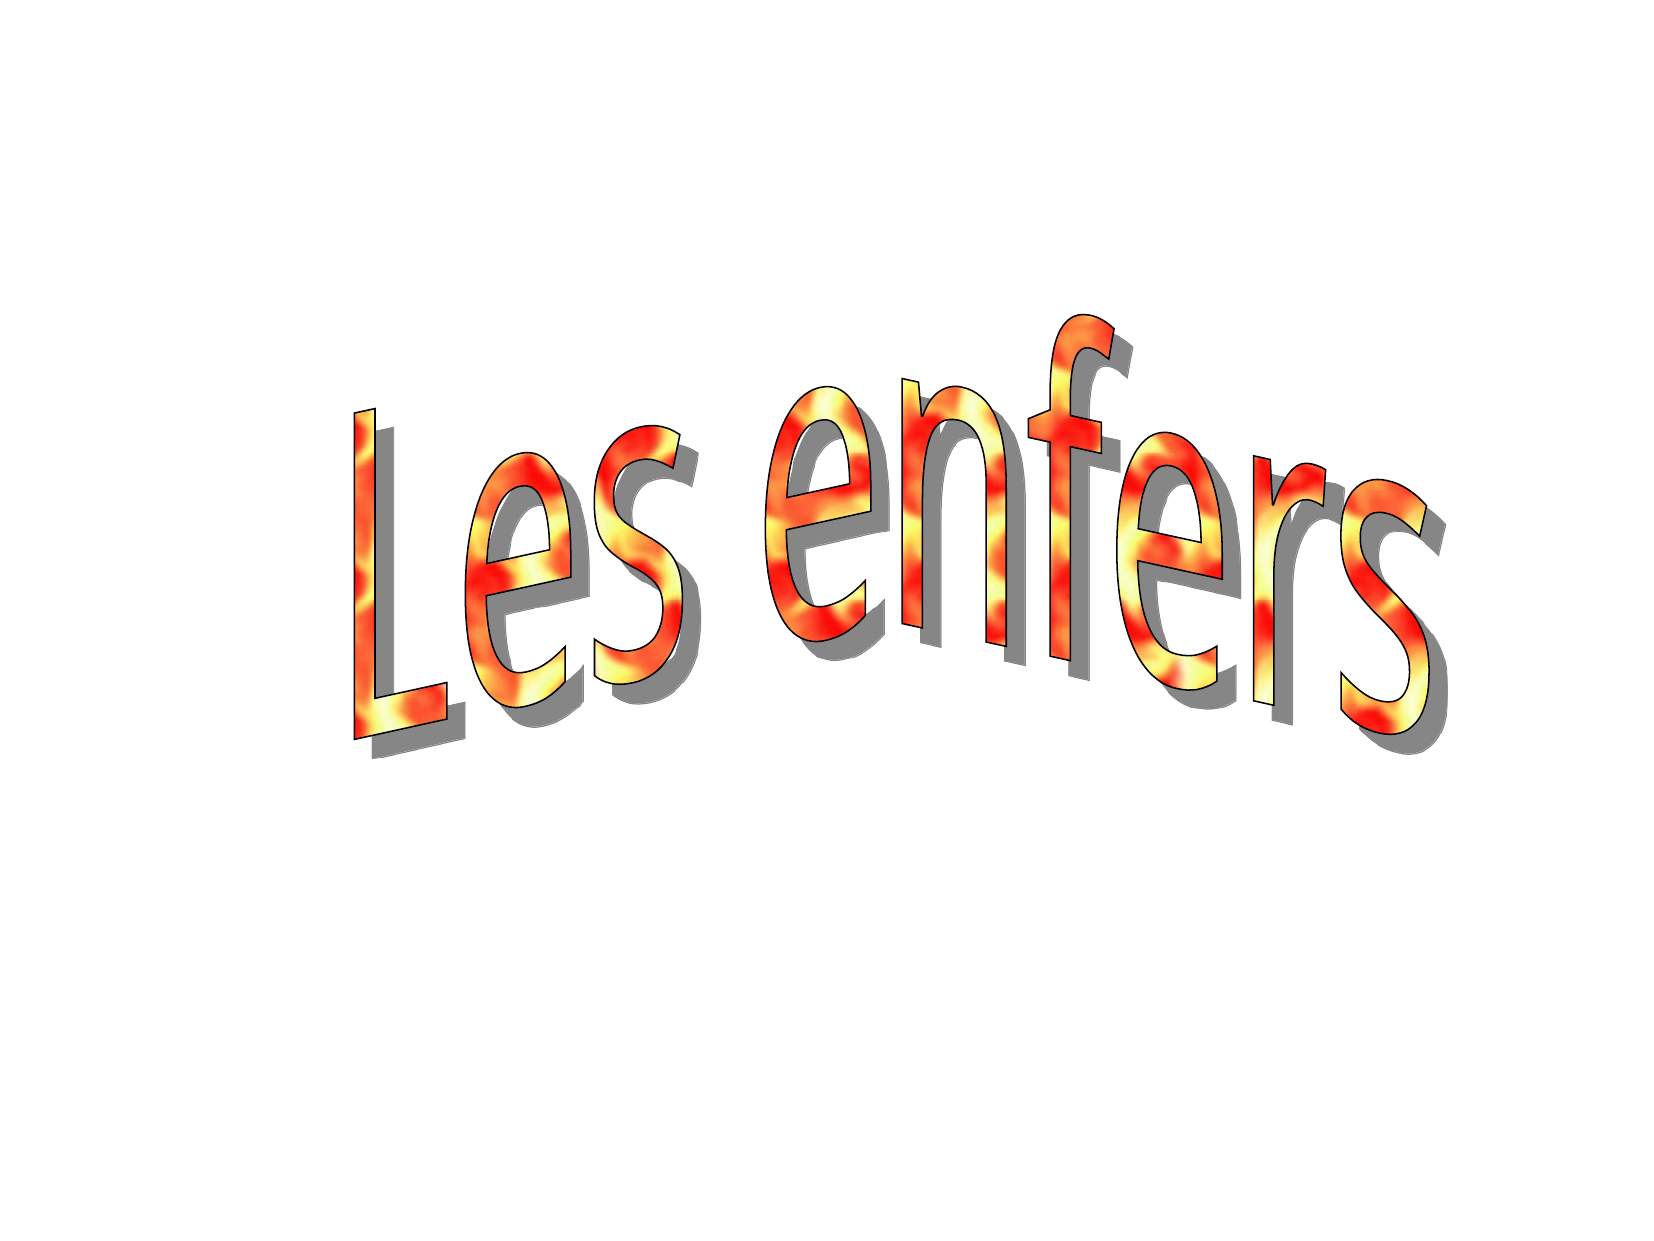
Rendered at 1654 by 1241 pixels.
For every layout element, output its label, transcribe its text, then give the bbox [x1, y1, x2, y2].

text_box Les enfers [465, 452, 571, 708]
text_box Les enfers [354, 408, 447, 740]
text_box Les enfers [594, 618, 677, 685]
text_box Les enfers [1116, 432, 1223, 691]
text_box Les enfers [1028, 314, 1115, 661]
text_box Les enfers [902, 378, 1007, 647]
text_box Les enfers [610, 425, 680, 499]
text_box Les enfers [1340, 479, 1430, 735]
text_box Les enfers [1253, 455, 1326, 706]
text_box Les enfers [765, 386, 871, 642]
text_box Les enfers [594, 447, 683, 640]
